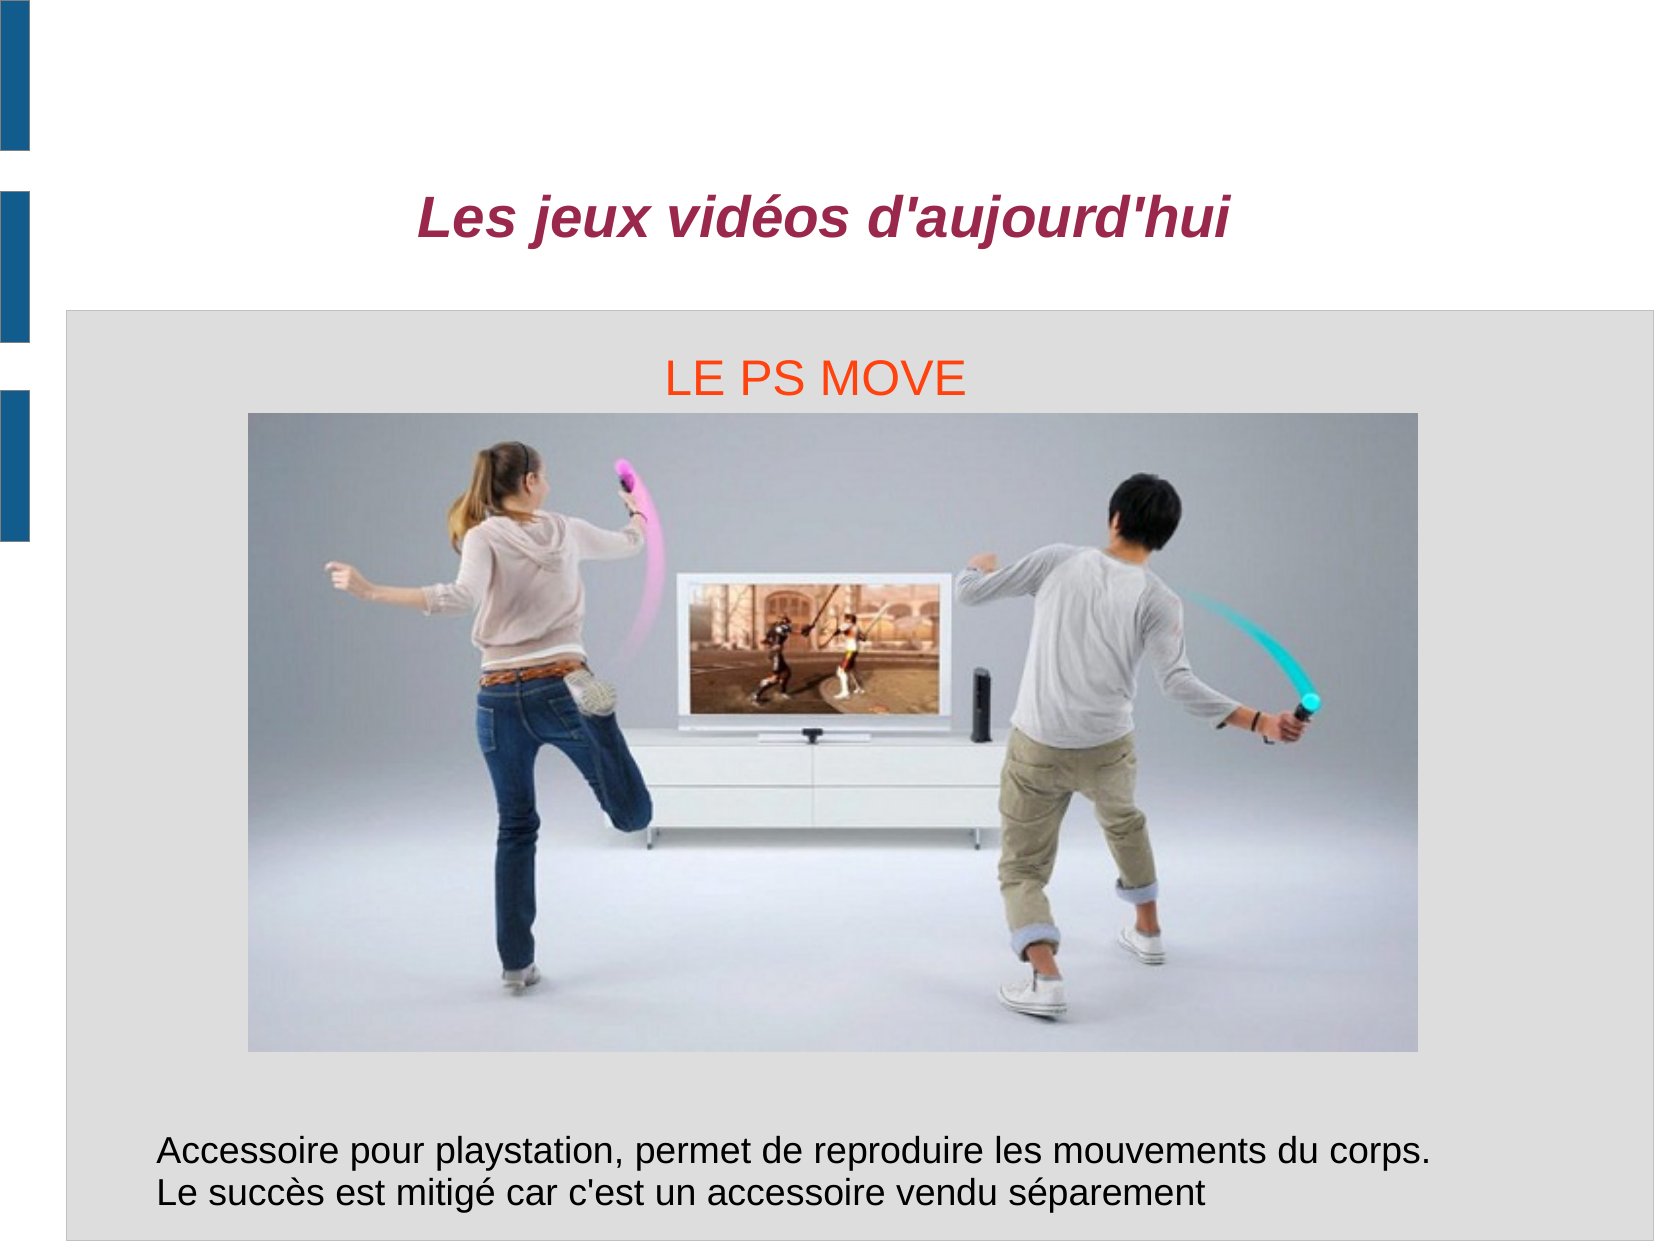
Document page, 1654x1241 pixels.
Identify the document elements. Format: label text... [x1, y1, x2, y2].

text_box Les jeux vidéos d'aujourd'hui [102, 106, 1548, 329]
text_box Accessoire pour playstation, permet de reproduire les mouvements du corps. Le succès est mitigé car c'est un accessoire vendu séparement [141, 1122, 1447, 1221]
text_box LE PS MOVE [649, 342, 1016, 413]
picture [248, 413, 1418, 1052]
